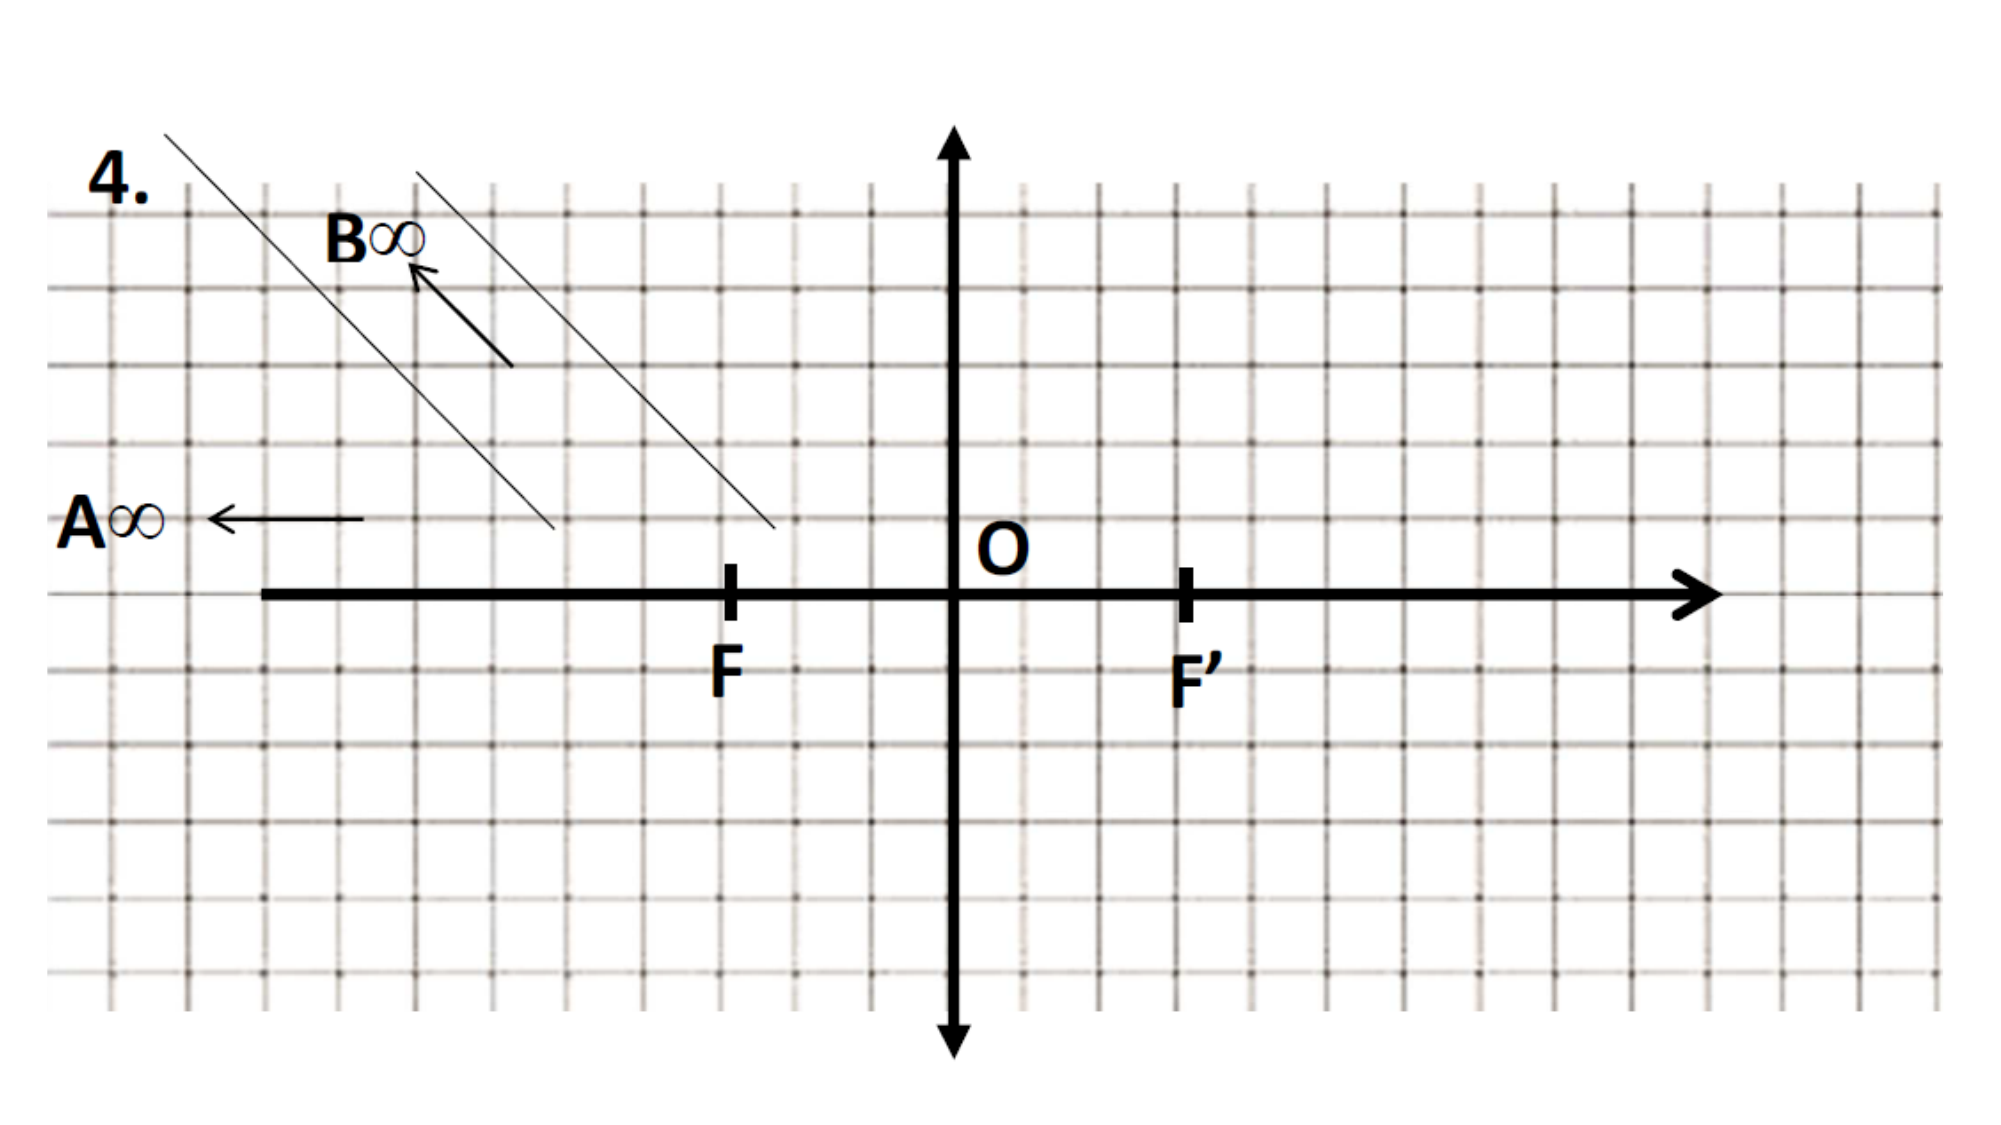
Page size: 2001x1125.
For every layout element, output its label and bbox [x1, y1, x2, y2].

picture [47, 112, 1944, 1069]
